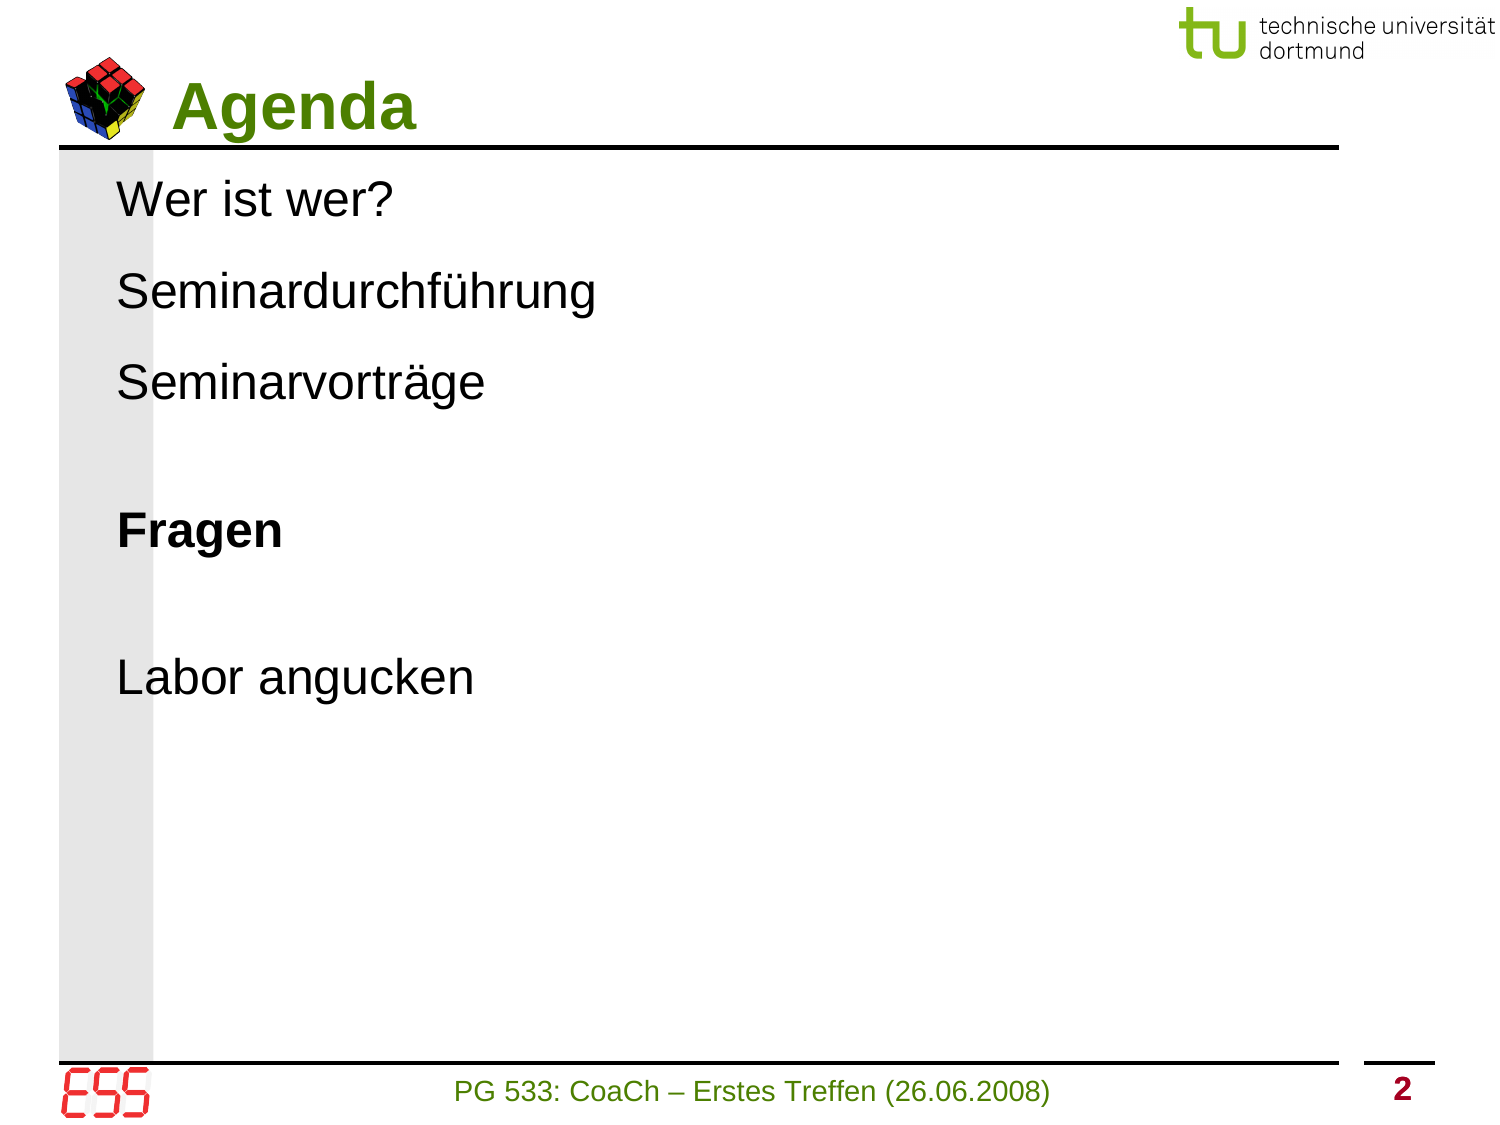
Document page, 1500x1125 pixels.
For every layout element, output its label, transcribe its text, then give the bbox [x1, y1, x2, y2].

list Wer ist wer? Seminardurchführung Seminarvorträge Fragen Labor angucken [116, 171, 1474, 1064]
title Agenda [171, 49, 1410, 159]
picture [65, 57, 145, 140]
picture [61, 1067, 152, 1118]
picture [1179, 7, 1495, 59]
